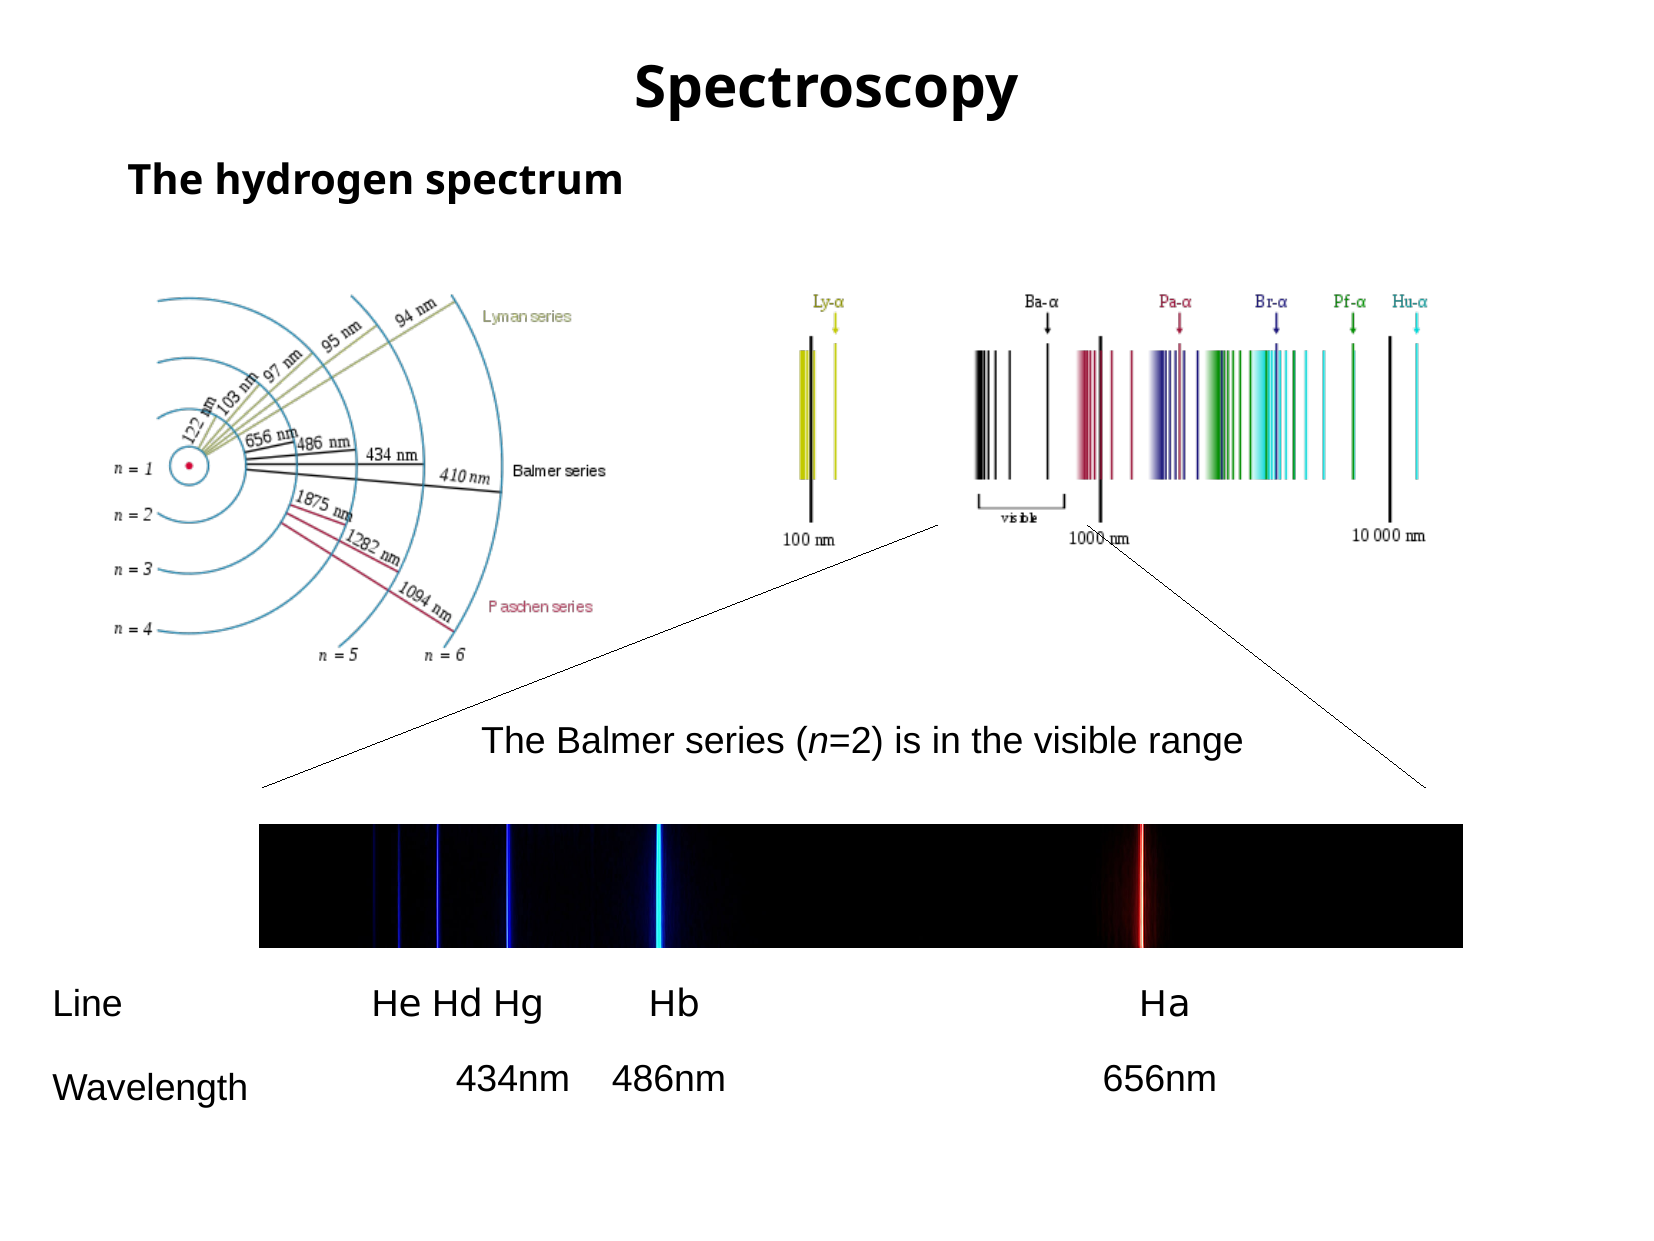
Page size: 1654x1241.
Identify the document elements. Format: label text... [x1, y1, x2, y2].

text_box The Balmer series (n=2) is in the visible range [450, 712, 1276, 770]
text_box He Hd Hg Hb Ha [376, 975, 1463, 1032]
text_box Line Wavelength [37, 975, 376, 1116]
picture [75, 262, 647, 692]
text_box 434nm 486nm 656nm [376, 1050, 1463, 1107]
picture [748, 276, 1463, 563]
text_box Spectroscopy [0, 37, 1654, 121]
picture [259, 824, 1463, 949]
text_box The hydrogen spectrum [112, 142, 1538, 206]
